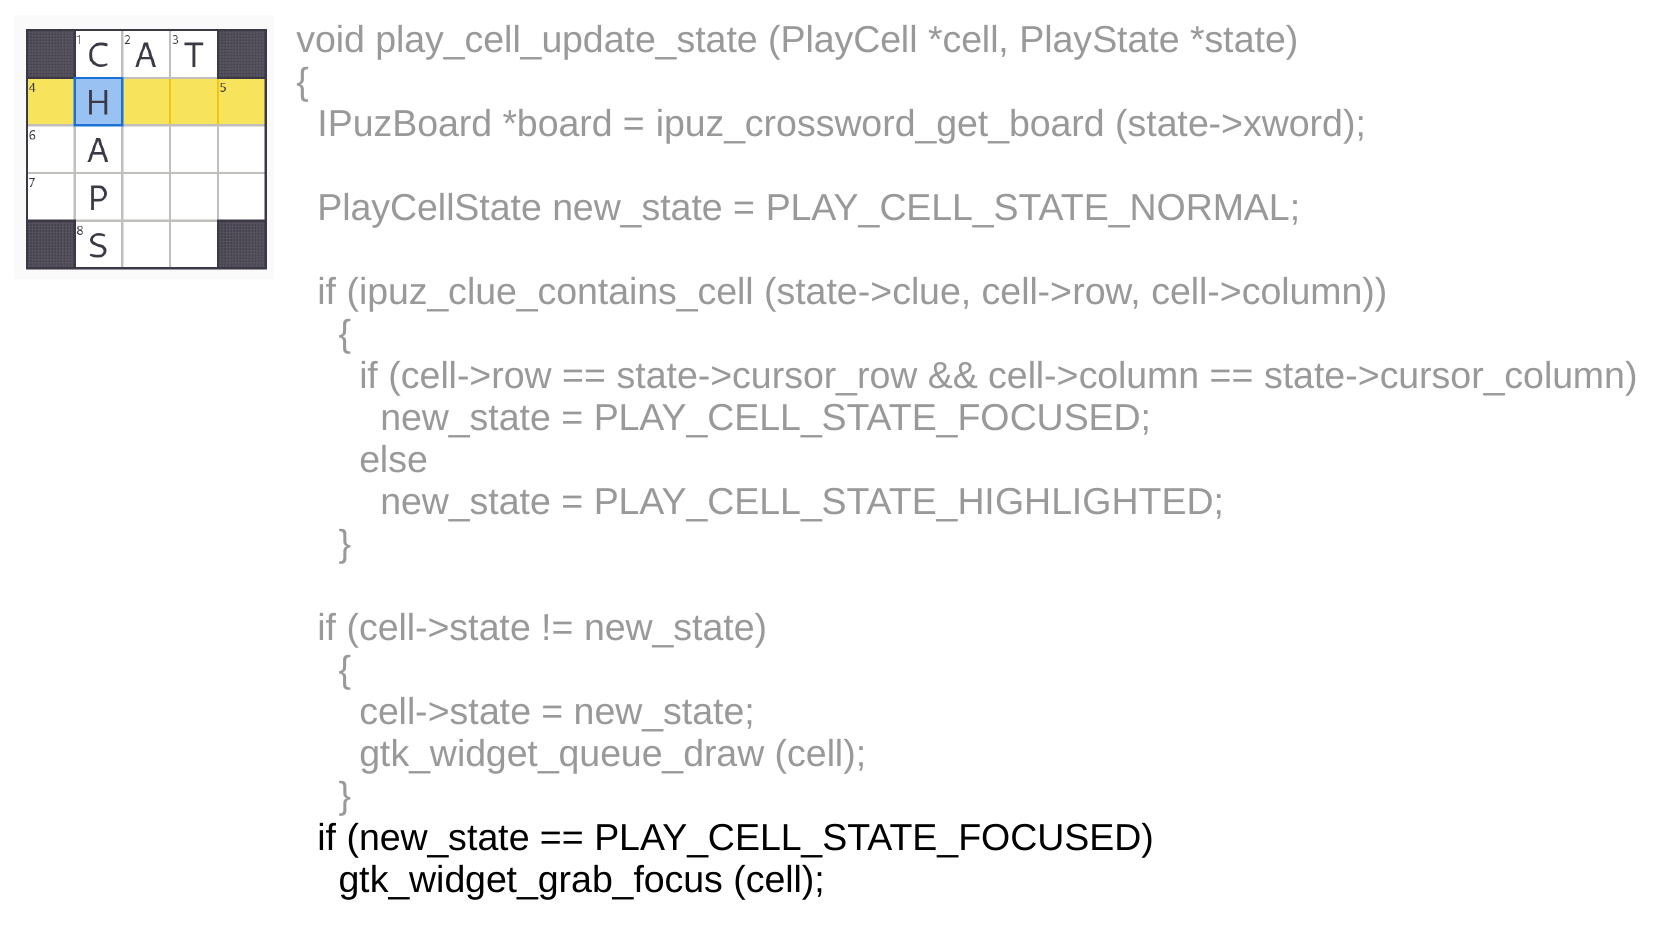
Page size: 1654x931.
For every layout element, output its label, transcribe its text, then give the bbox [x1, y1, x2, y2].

picture [14, 15, 274, 279]
text_box void play_cell_update_state (PlayCell *cell, PlayState *state) { IPuzBoard *board = ipuz_crossword_get_board (state->xword); PlayCellState new_state = PLAY_CELL_STATE_NORMAL; if (ipuz_clue_contains_cell (state->clue, cell->row, cell->column)) { if (cell->row == state->cursor_row && cell->column == state->cursor_column) new_state = PLAY_CELL_STATE_FOCUSED; else new_state = PLAY_CELL_STATE_HIGHLIGHTED; } if (cell->state != new_state) { cell->state = new_state; gtk_widget_queue_draw (cell); } if (new_state == PLAY_CELL_STATE_FOCUSED) gtk_widget_grab_focus (cell); // ... } [281, 11, 1654, 931]
